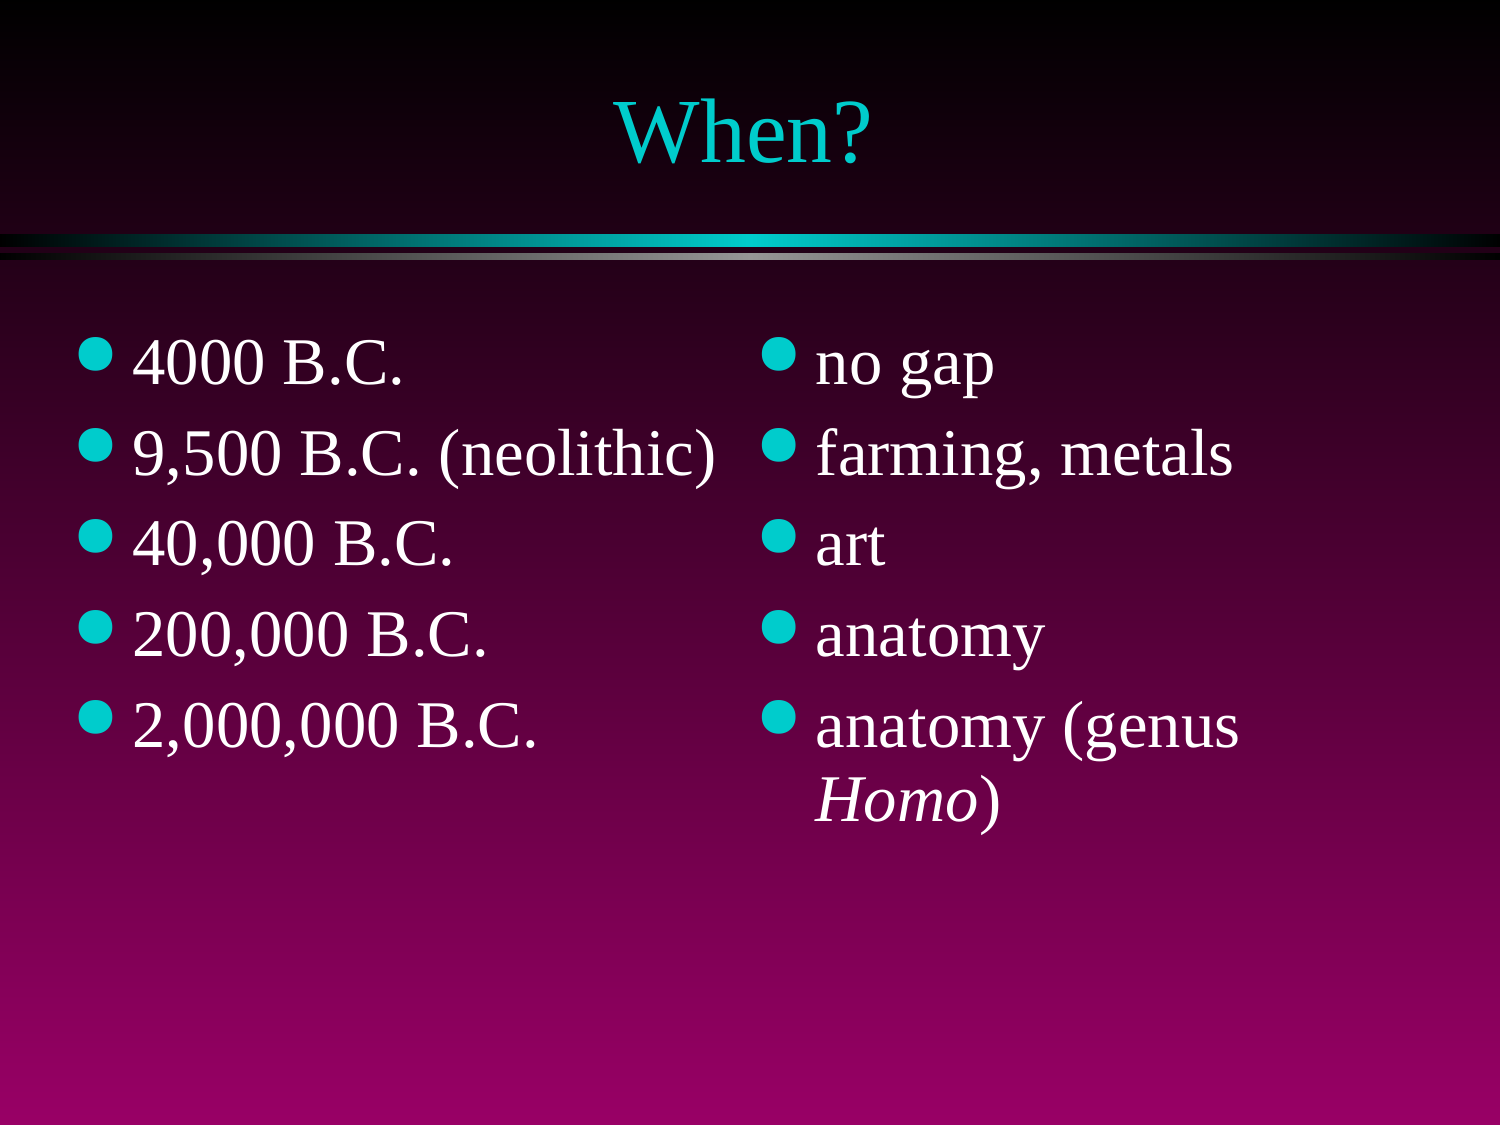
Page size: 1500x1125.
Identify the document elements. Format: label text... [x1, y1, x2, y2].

list no gap farming, metals art anatomy anatomy (genus Homo) [759, 324, 1388, 1068]
title When? [99, 37, 1388, 225]
list 4000 B.C. 9,500 B.C. (neolithic) 40,000 B.C. 200,000 B.C. 2,000,000 B.C. [76, 324, 759, 1068]
